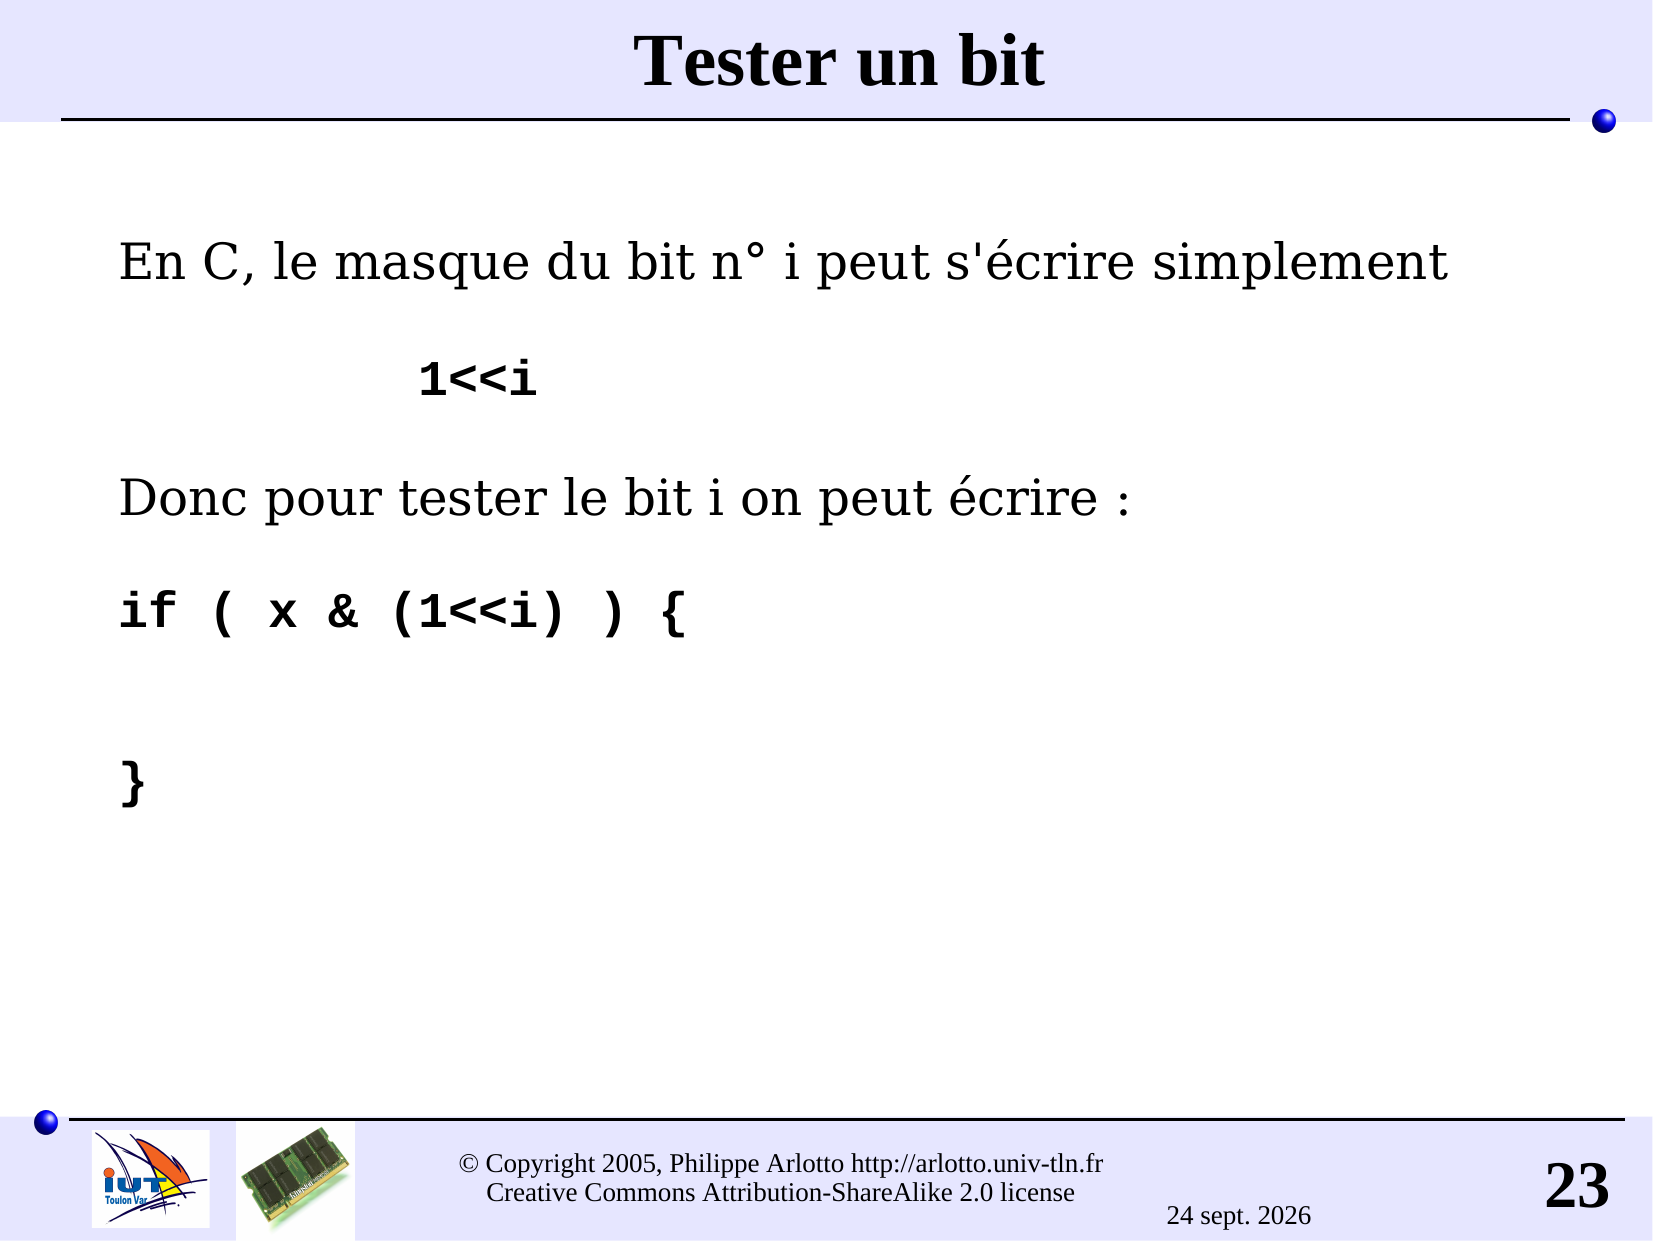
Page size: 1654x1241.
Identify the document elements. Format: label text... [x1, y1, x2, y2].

picture [236, 1121, 355, 1241]
title Tester un bit [95, 11, 1585, 110]
text_box En C, le masque du bit n° i peut s'écrire simplement 1<<i Donc pour tester le bit i on peut écrire : if ( x & (1<<i) ) { } [118, 232, 1450, 813]
